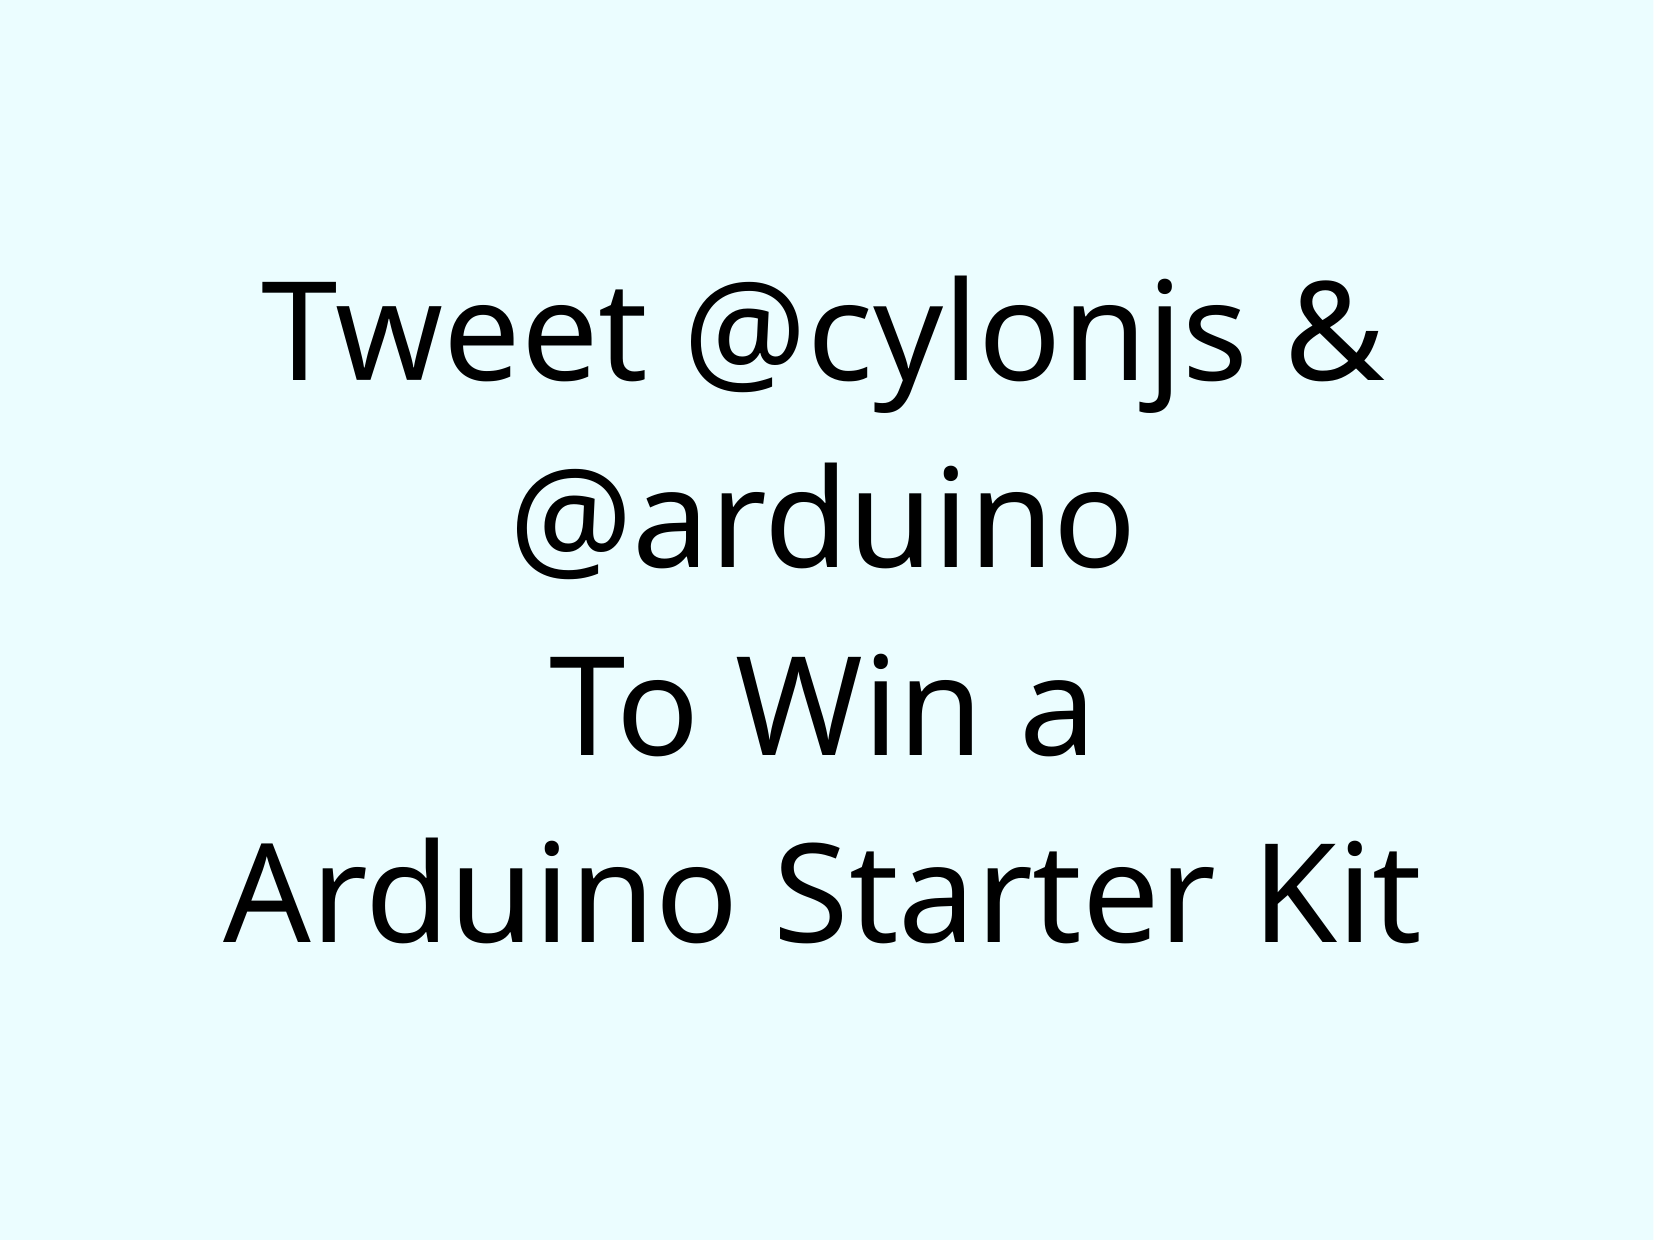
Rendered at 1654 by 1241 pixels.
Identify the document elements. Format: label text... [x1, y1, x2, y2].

text_box Tweet @cylonjs & @arduino To Win a Arduino Starter Kit [79, 0, 1568, 1229]
